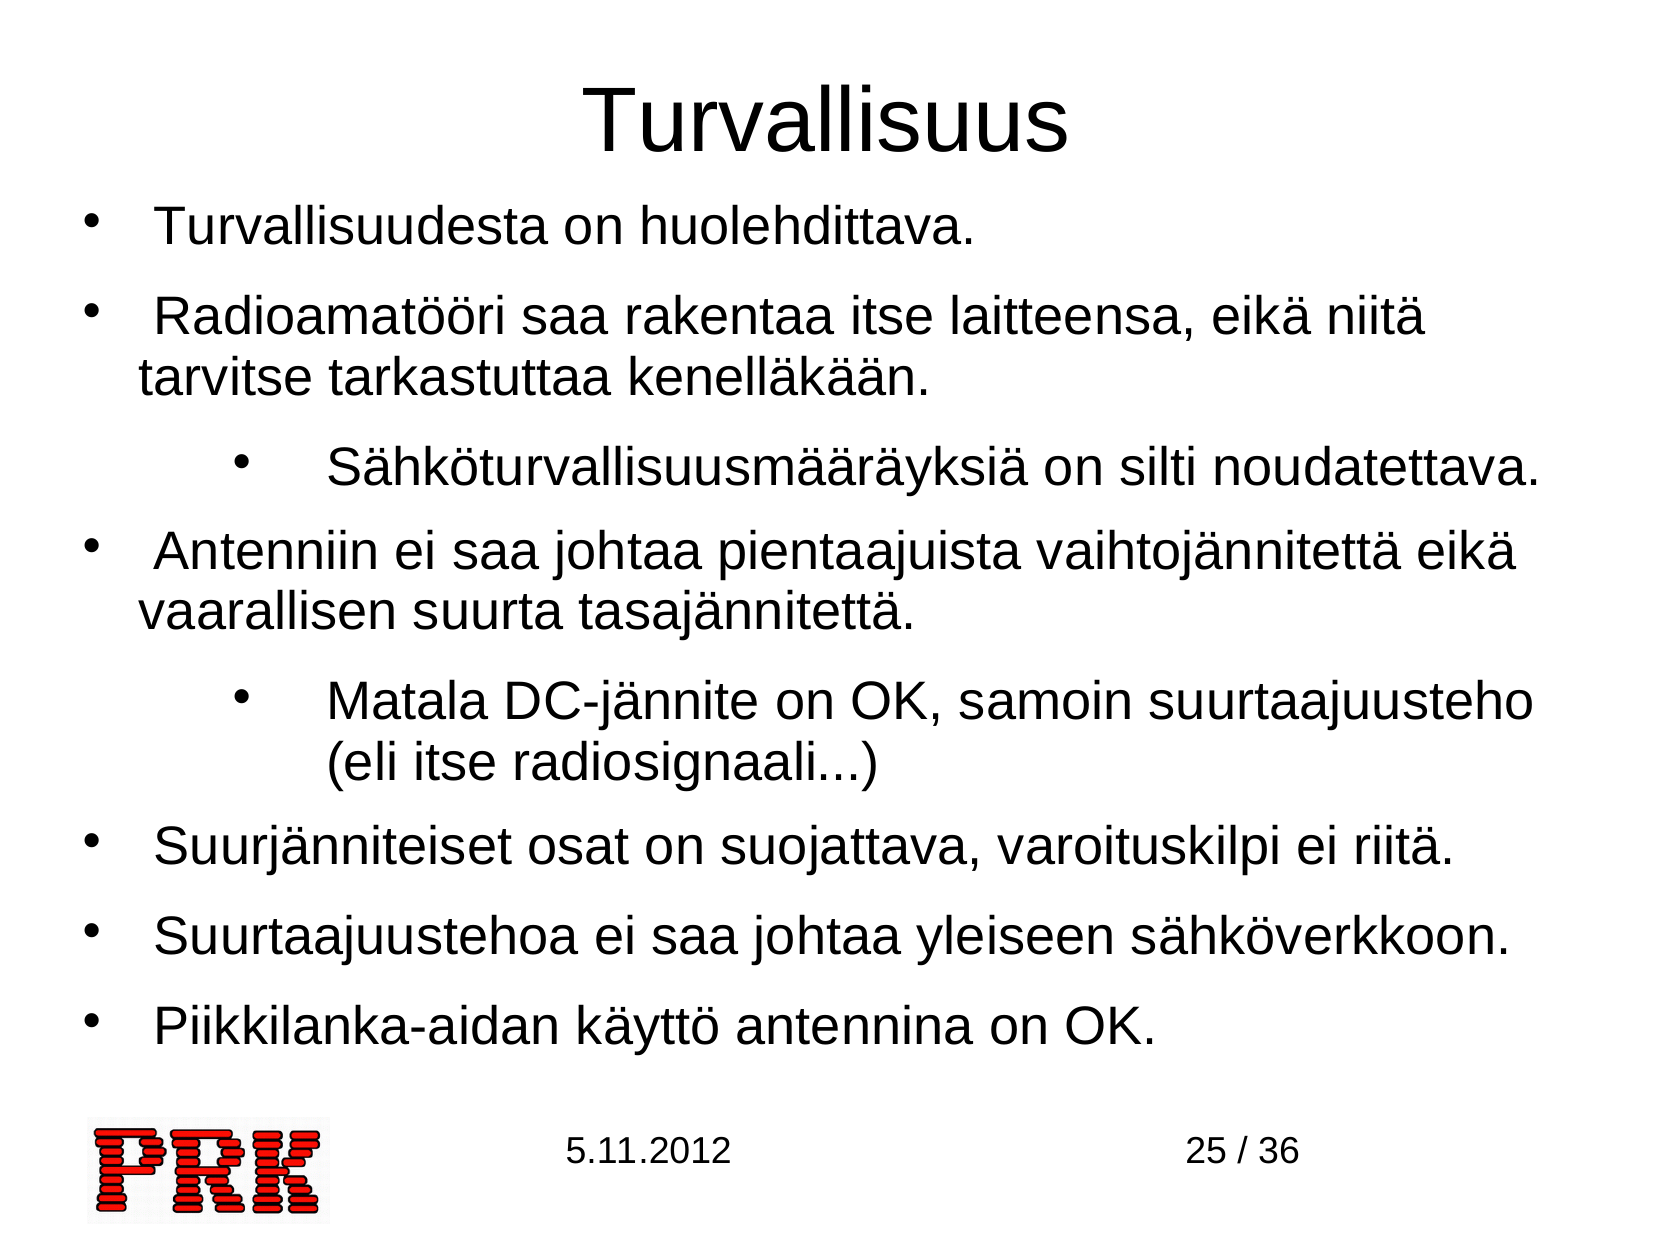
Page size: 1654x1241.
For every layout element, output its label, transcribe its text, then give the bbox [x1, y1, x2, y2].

title Turvallisuus [82, 49, 1571, 191]
list Turvallisuudesta on huolehdittava. Radioamatööri saa rakentaa itse laitteensa, eikä niitä tarvitse tarkastuttaa kenelläkään. Sähköturvallisuusmääräyksiä on silti noudatettava. Antenniin ei saa johtaa pientaajuista vaihtojännitettä eikä vaarallisen suurta tasajännitettä. Matala DC-jännite on OK, samoin suurtaajuusteho (eli itse radiosignaali...) Suurjänniteiset osat on suojattava, varoituskilpi ei riitä. Suurtaajuustehoa ei saa johtaa yleiseen sähköverkkoon. Piikkilanka-aidan käyttö antennina on OK. [82, 191, 1571, 1109]
picture [87, 1117, 330, 1224]
